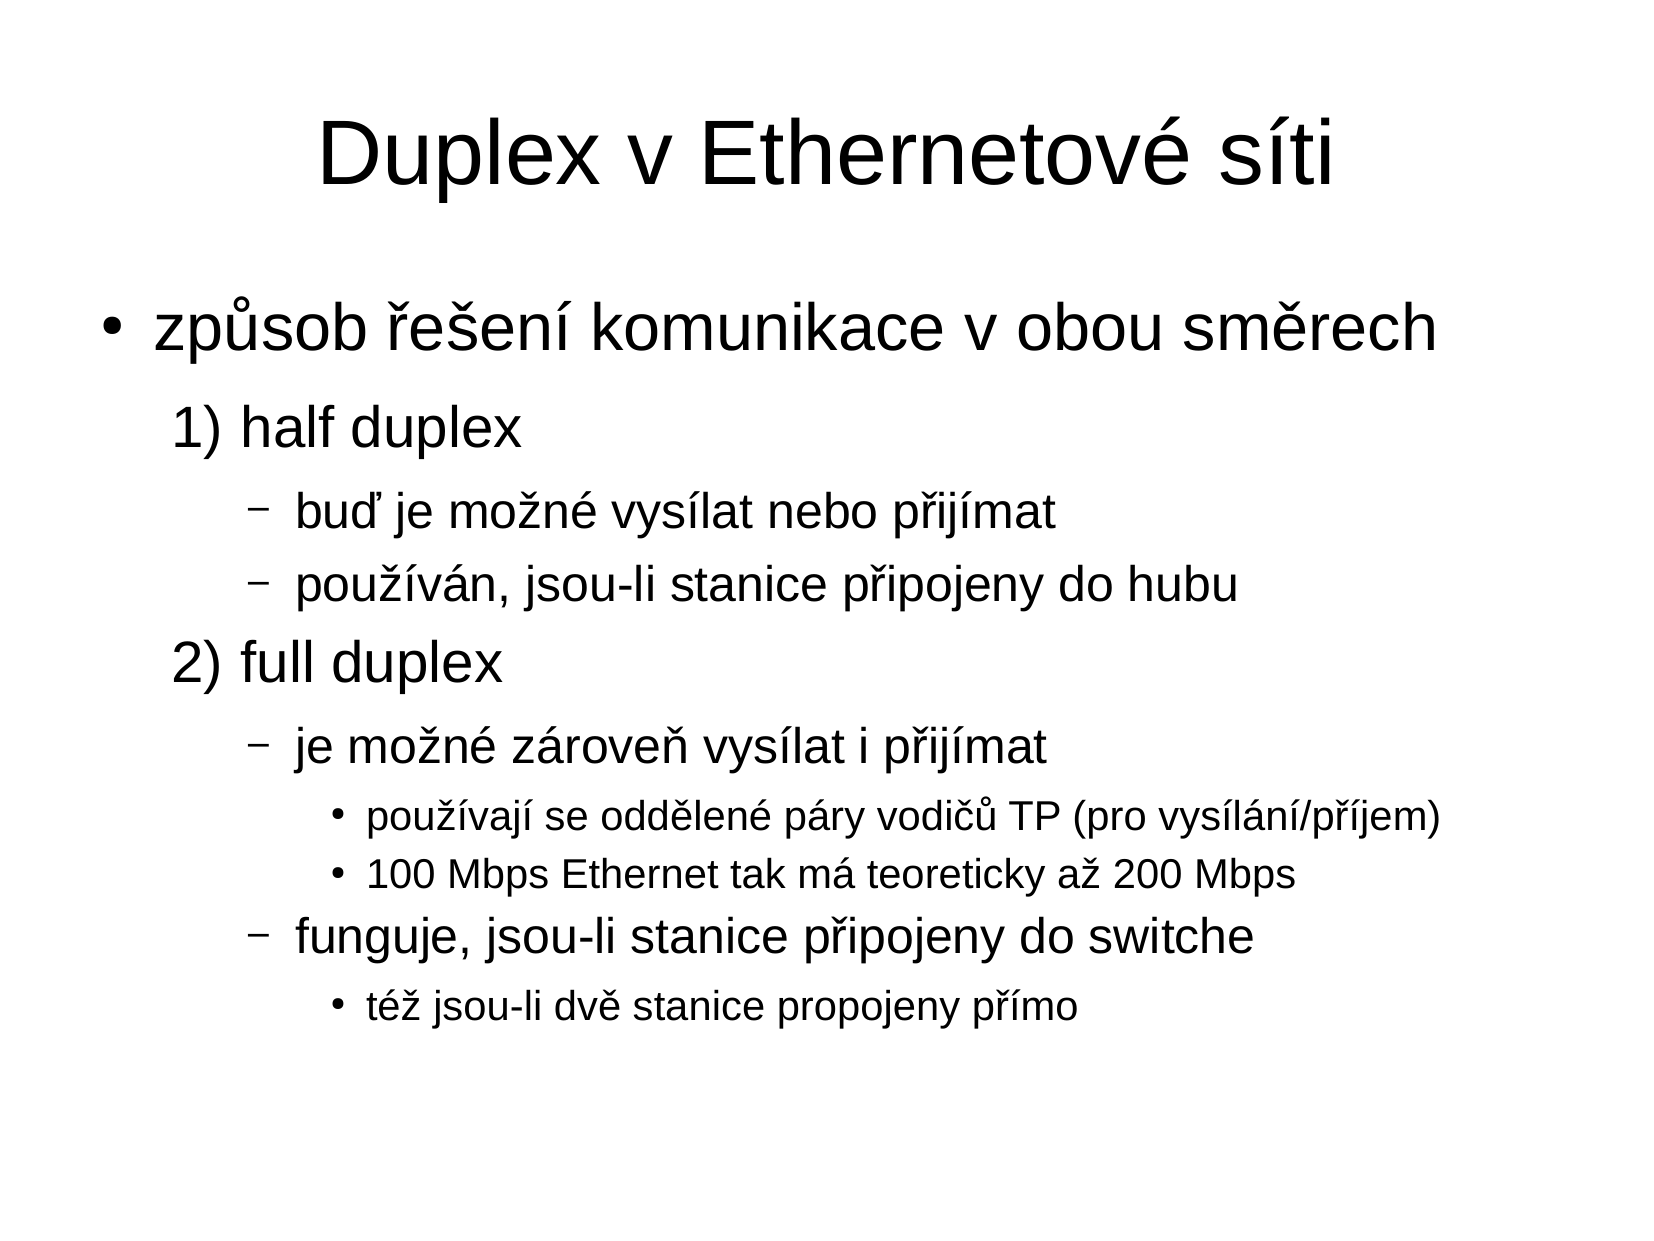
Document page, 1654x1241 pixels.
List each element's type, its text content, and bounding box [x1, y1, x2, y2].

title Duplex v Ethernetové síti [82, 49, 1571, 257]
list způsob řešení komunikace v obou směrech half duplex buď je možné vysílat nebo přijímat používán, jsou-li stanice připojeny do hubu full duplex je možné zároveň vysílat i přijímat používají se oddělené páry vodičů TP (pro vysílání/příjem) 100 Mbps Ethernet tak má teoreticky až 200 Mbps funguje, jsou-li stanice připojeny do switche též jsou-li dvě stanice propojeny přímo [82, 290, 1571, 1109]
